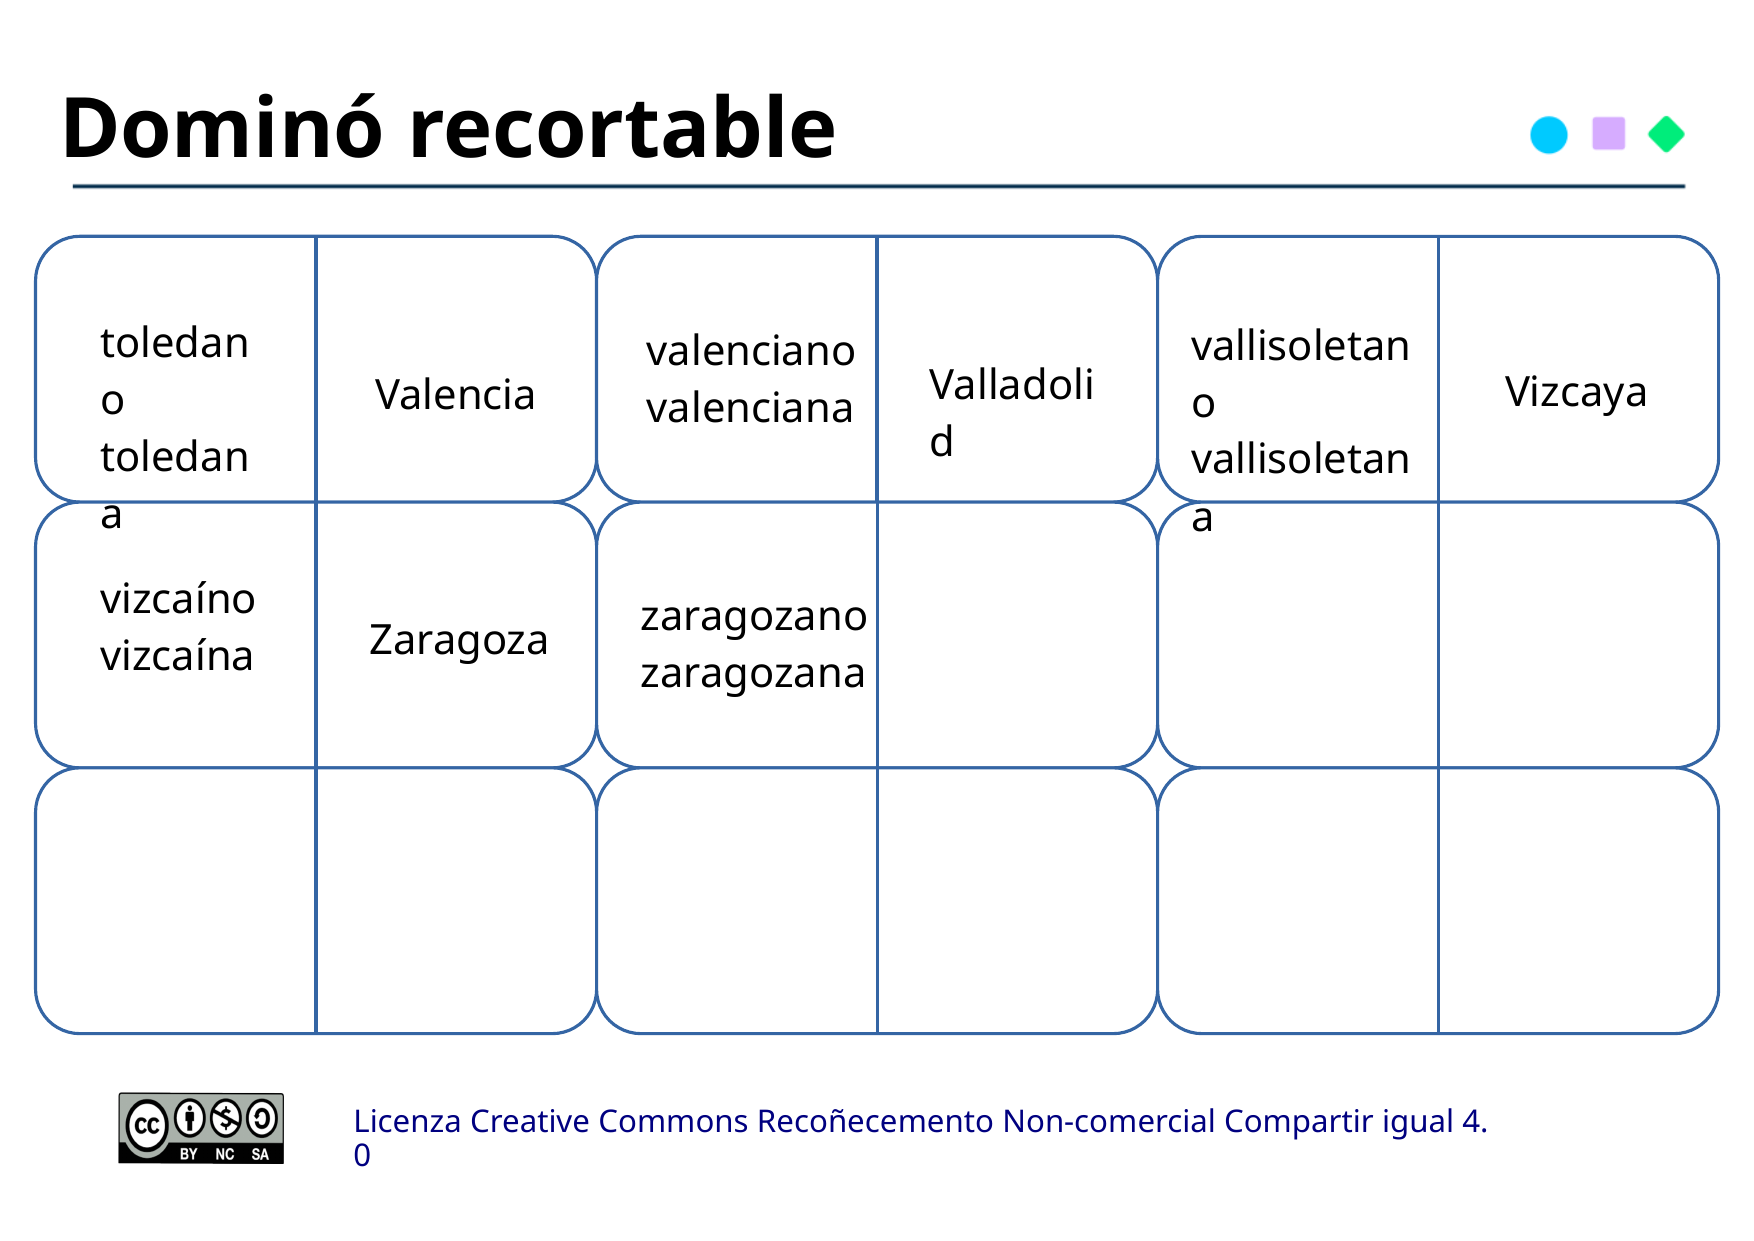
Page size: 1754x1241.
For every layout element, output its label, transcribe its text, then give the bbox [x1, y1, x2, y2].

text_box [318, 236, 878, 1034]
text_box valenciano valenciana [631, 312, 856, 432]
text_box Valencia [360, 357, 568, 424]
text_box Zaragoza [354, 602, 555, 669]
text_box Vizcaya [1490, 354, 1658, 421]
title Dominó recortable [59, 72, 975, 178]
picture [59, 88, 1695, 211]
text_box Licenza Creative Commons Recoñecemento Non-comercial Compartir igual 4.0 [338, 1072, 1506, 1170]
text_box zaragozano zaragozana [625, 578, 866, 698]
text_box vizcaíno vizcaína [100, 569, 268, 673]
text_box [879, 236, 1439, 1034]
text_box toledano toledana [100, 312, 274, 417]
picture [118, 1092, 284, 1164]
text_box [1440, 236, 1719, 1034]
text_box [35, 236, 317, 1034]
text_box Valladolid [929, 354, 1119, 407]
text_box vallisoletano vallisoletana [1191, 315, 1427, 419]
